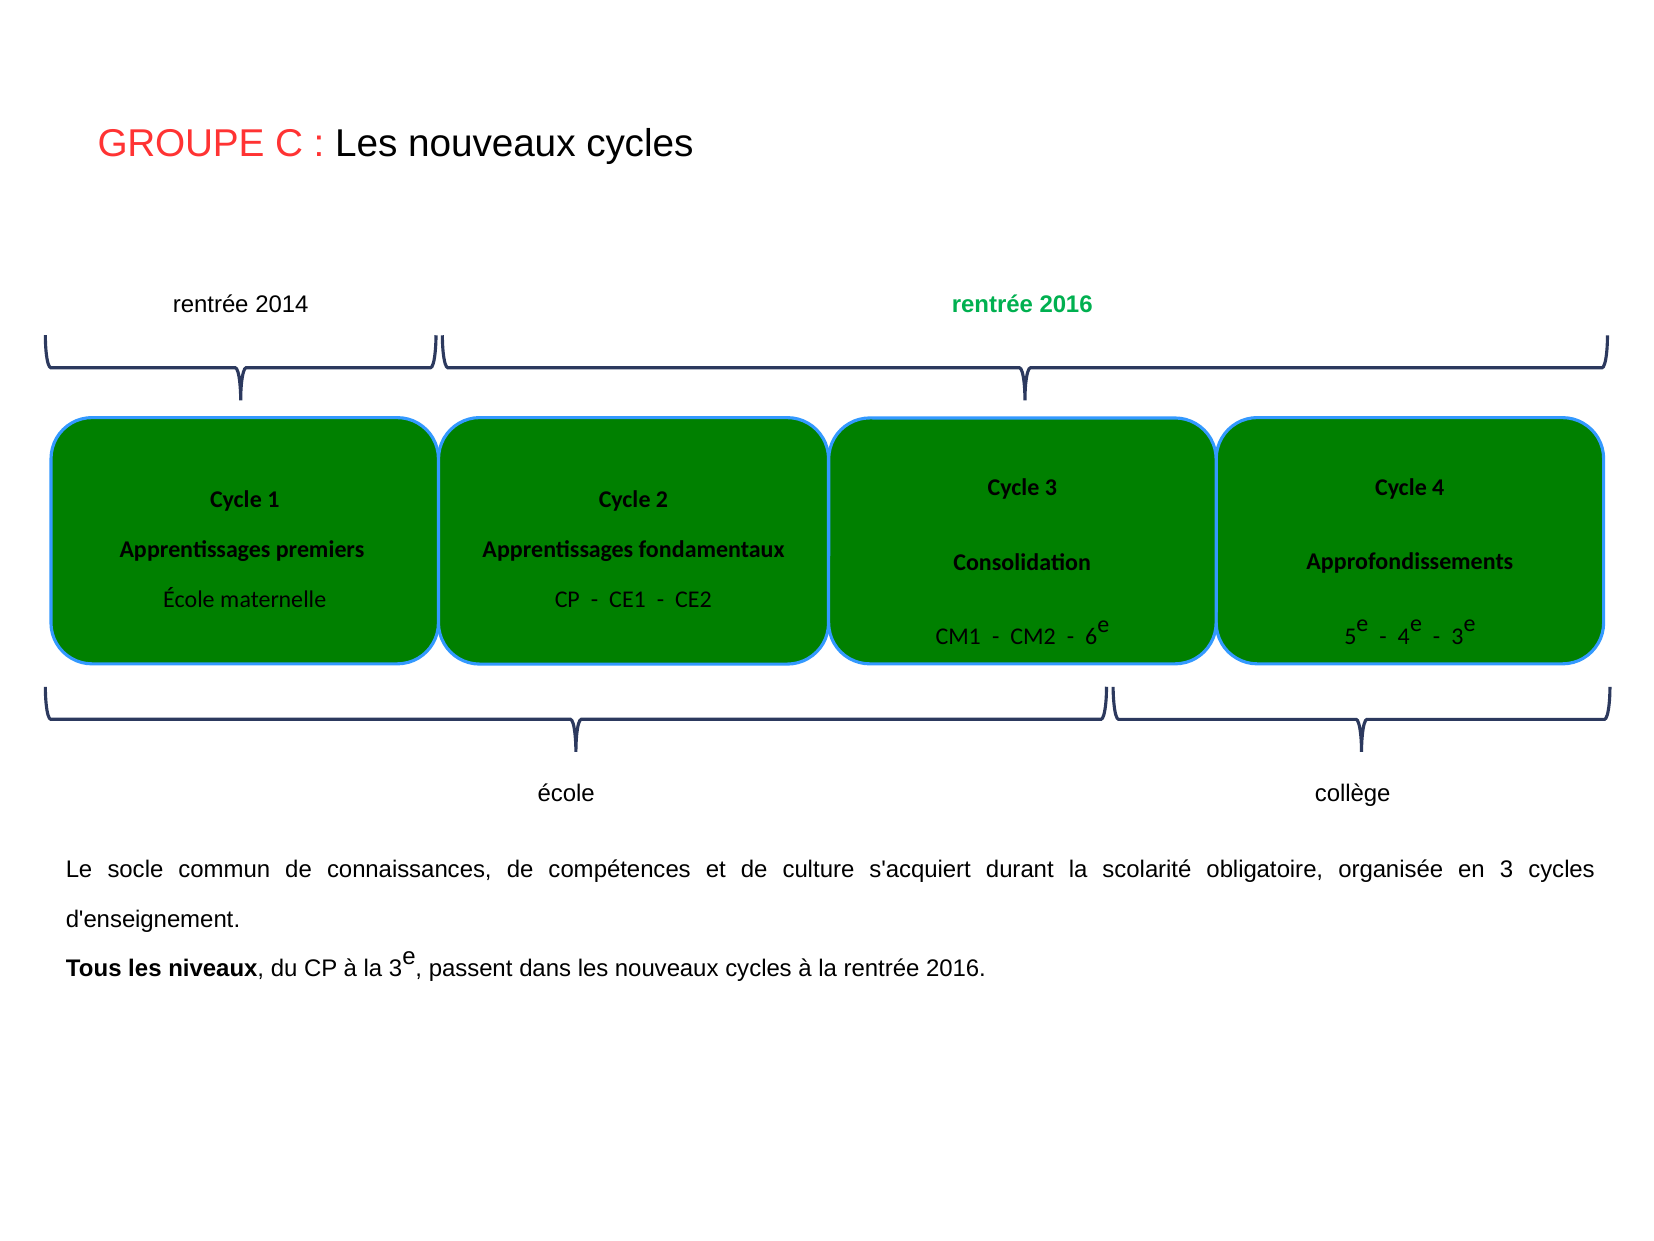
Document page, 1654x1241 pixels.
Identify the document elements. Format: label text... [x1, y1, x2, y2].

text_box Le socle commun de connaissances, de compétences et de culture s'acquiert durant la scolarité obligatoire, organisée en 3 cycles d'enseignement. Tous les niveaux, du CP à la 3e, passent dans les nouveaux cycles à la rentrée 2016. [51, 828, 1610, 995]
text_box Cycle 1 Apprentissages premiers École maternelle [50, 417, 439, 664]
text_box Cycle 4 Approfondissements 5e - 4e - 3e [1216, 417, 1604, 664]
text_box Cycle 3 Consolidation CM1 - CM2 - 6e [828, 417, 1217, 664]
text_box Cycle 2 Apprentissages fondamentaux CP - CE1 - CE2 [438, 417, 829, 665]
text_box école [488, 752, 645, 819]
text_box GROUPE C : Les nouveaux cycles [82, 0, 1571, 290]
text_box rentrée 2014 [94, 263, 387, 330]
text_box collège [1261, 752, 1444, 819]
text_box rentrée 2016 [875, 263, 1169, 330]
